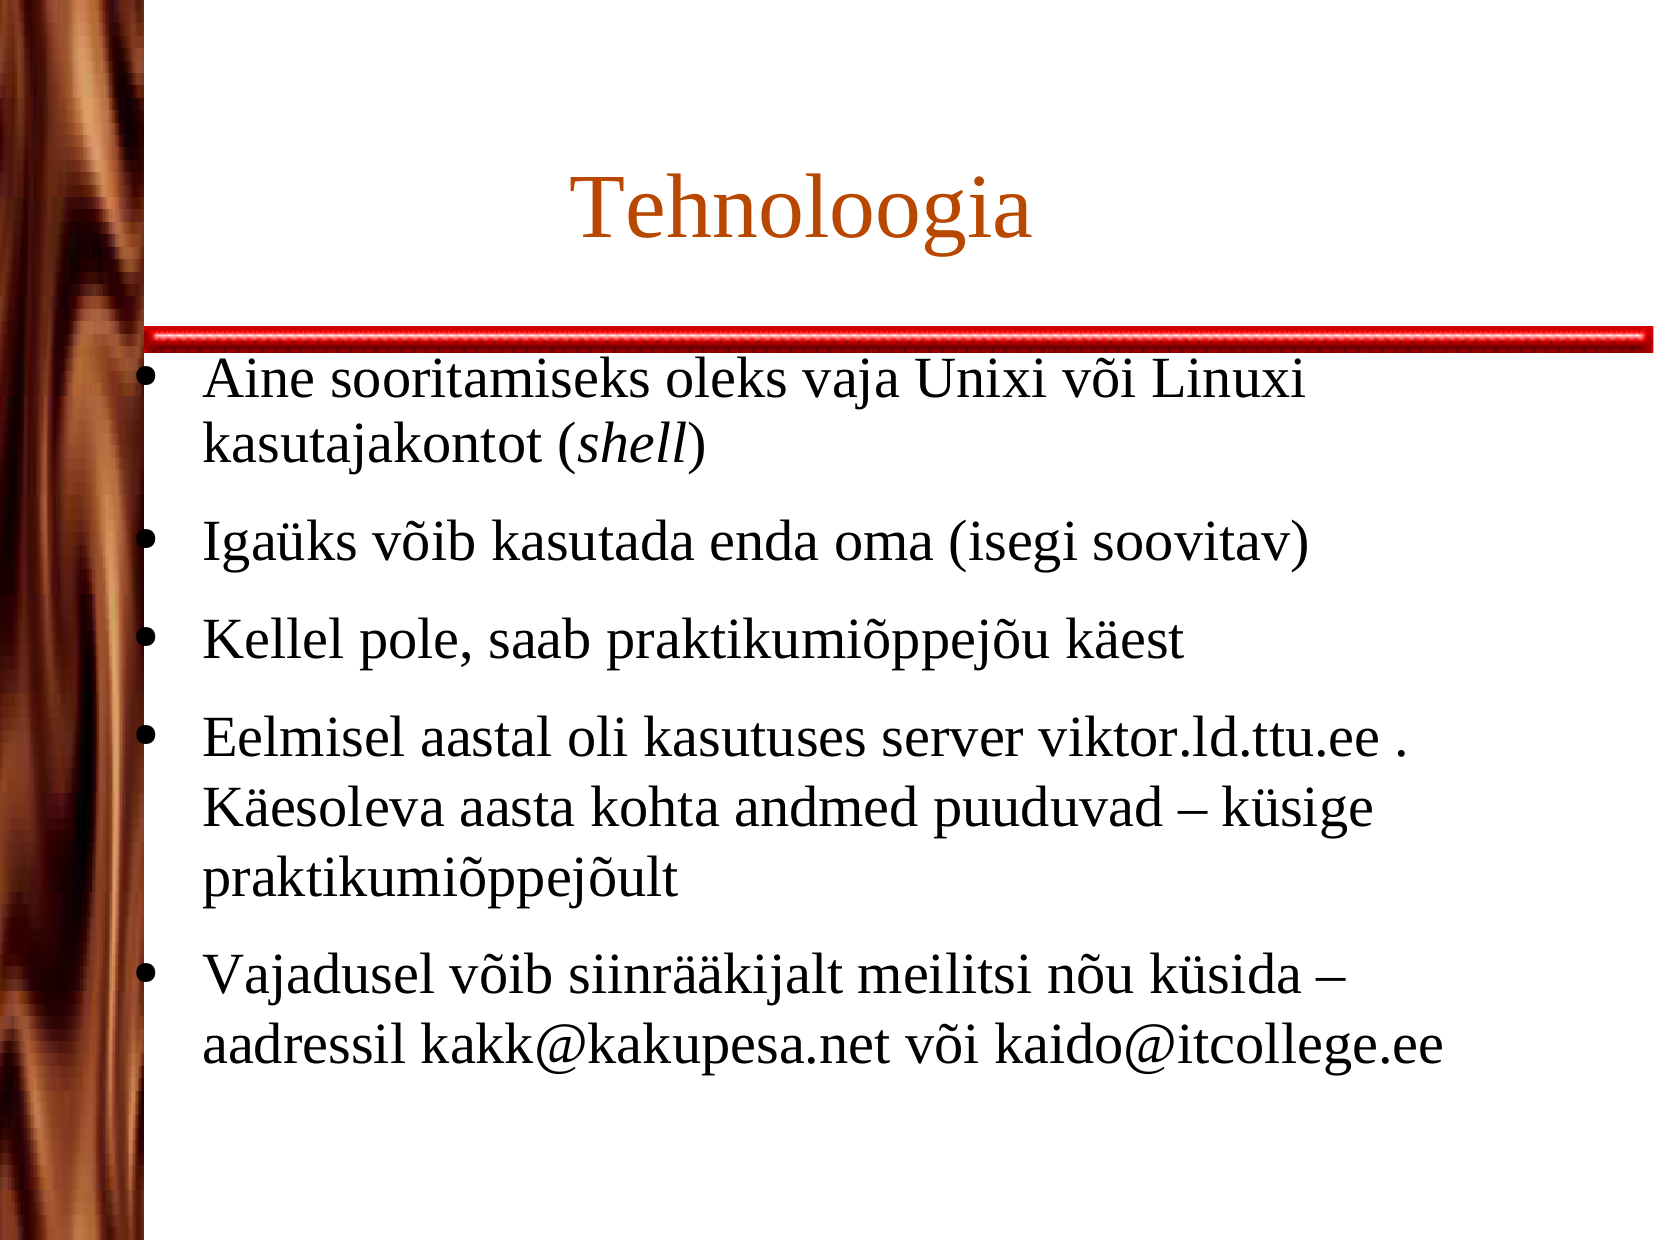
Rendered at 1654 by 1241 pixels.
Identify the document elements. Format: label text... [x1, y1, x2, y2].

picture [0, 0, 1654, 1240]
title Tehnoloogia [121, 100, 1533, 312]
list Aine sooritamiseks oleks vaja Unixi või Linuxi kasutajakontot (shell) Igaüks võib kasutada enda oma (isegi soovitav) Kellel pole, saab praktikumiõppejõu käest Eelmisel aastal oli kasutuses server viktor.ld.ttu.ee . Käesoleva aasta kohta andmed puuduvad – küsige praktikumiõppejõult Vajadusel võib siinrääkijalt meilitsi nõu küsida – aadressil kakk@kakupesa.net või kaido@itcollege.ee [121, 344, 1533, 1126]
